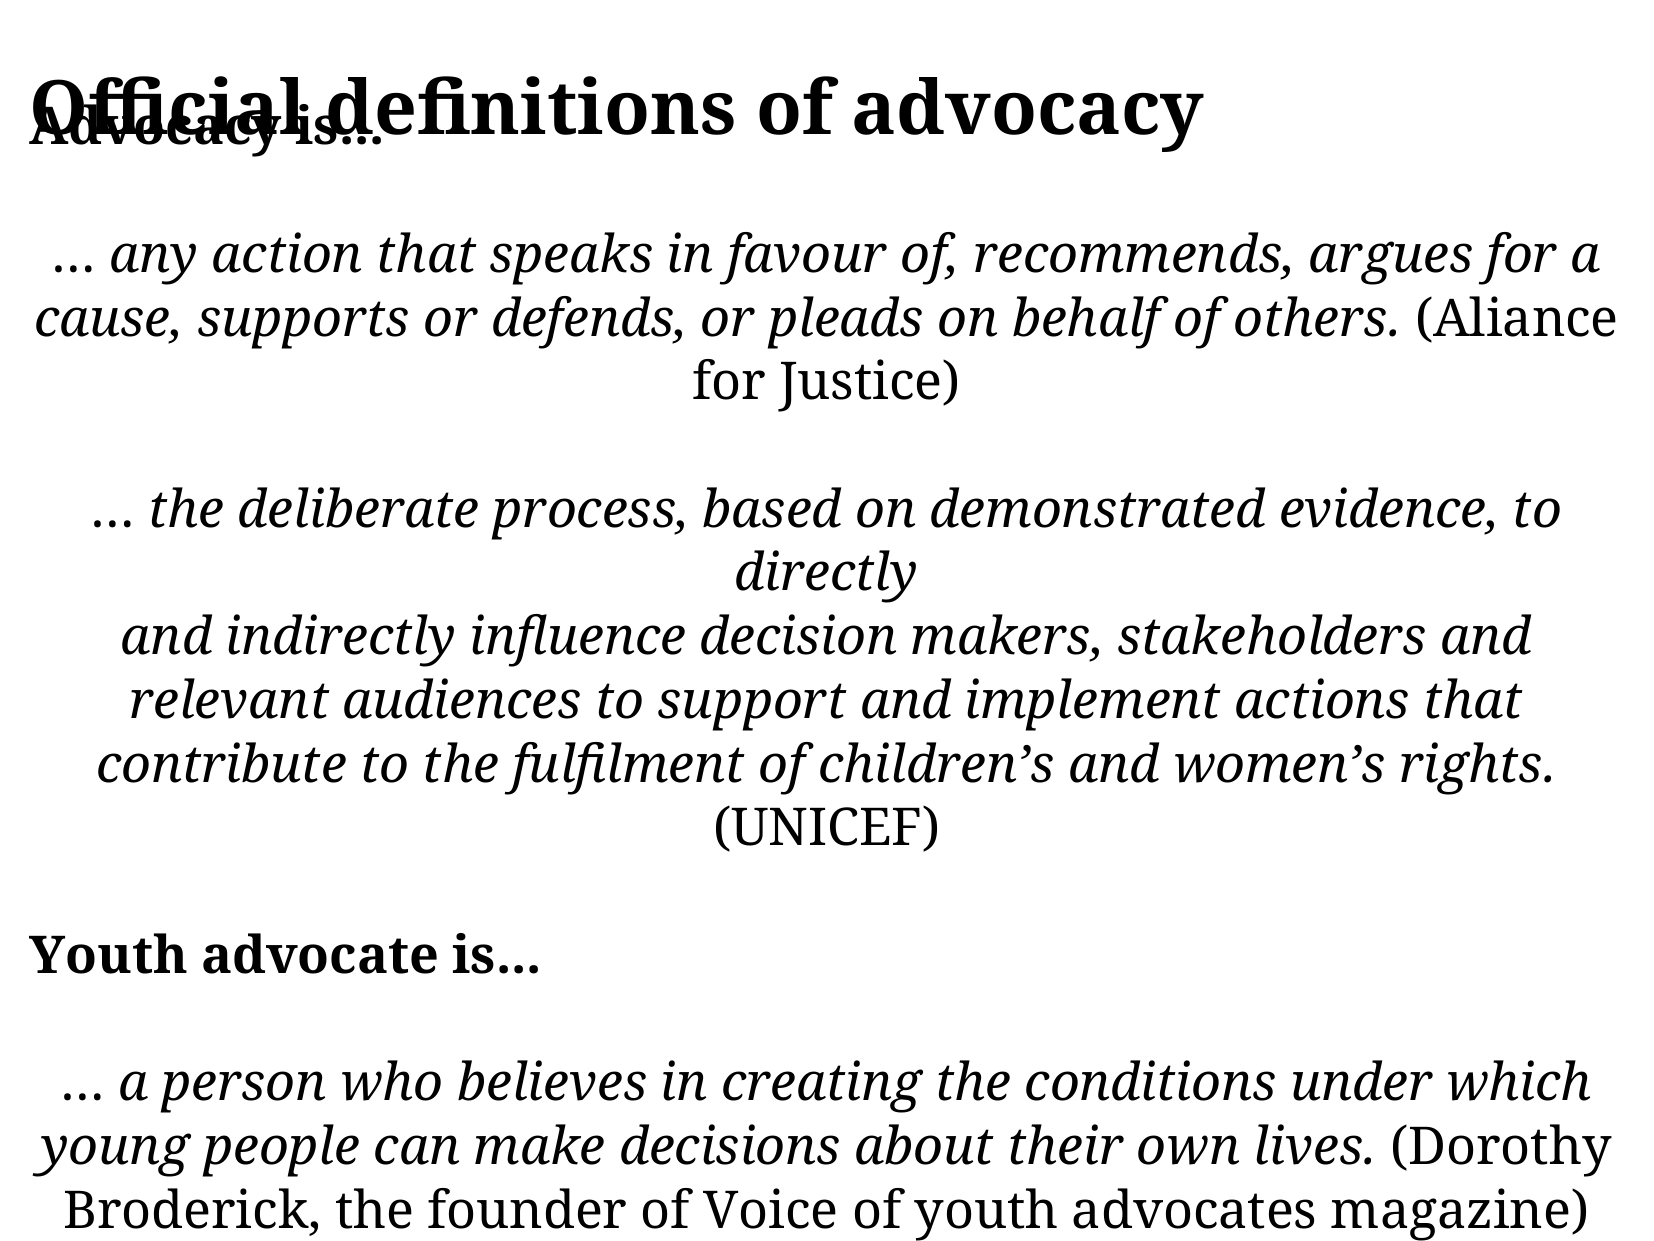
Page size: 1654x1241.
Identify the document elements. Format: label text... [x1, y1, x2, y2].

title Official definitions of advocacy [29, 0, 1518, 188]
text_box Advocacy is... … any action that speaks in favour of, recommends, argues for a cause, supports or defends, or pleads on behalf of others. (Aliance for Justice) … the deliberate process, based on demonstrated evidence, to directly and indirectly influence decision makers, stakeholders and relevant audiences to support and implement actions that contribute to the fulfilment of children’s and women’s rights. (UNICEF) Youth advocate is... … a person who believes in creating the conditions under which young people can make decisions about their own lives. (Dorothy Broderick, the founder of Voice of youth advocates magazine) [29, 188, 1624, 1142]
